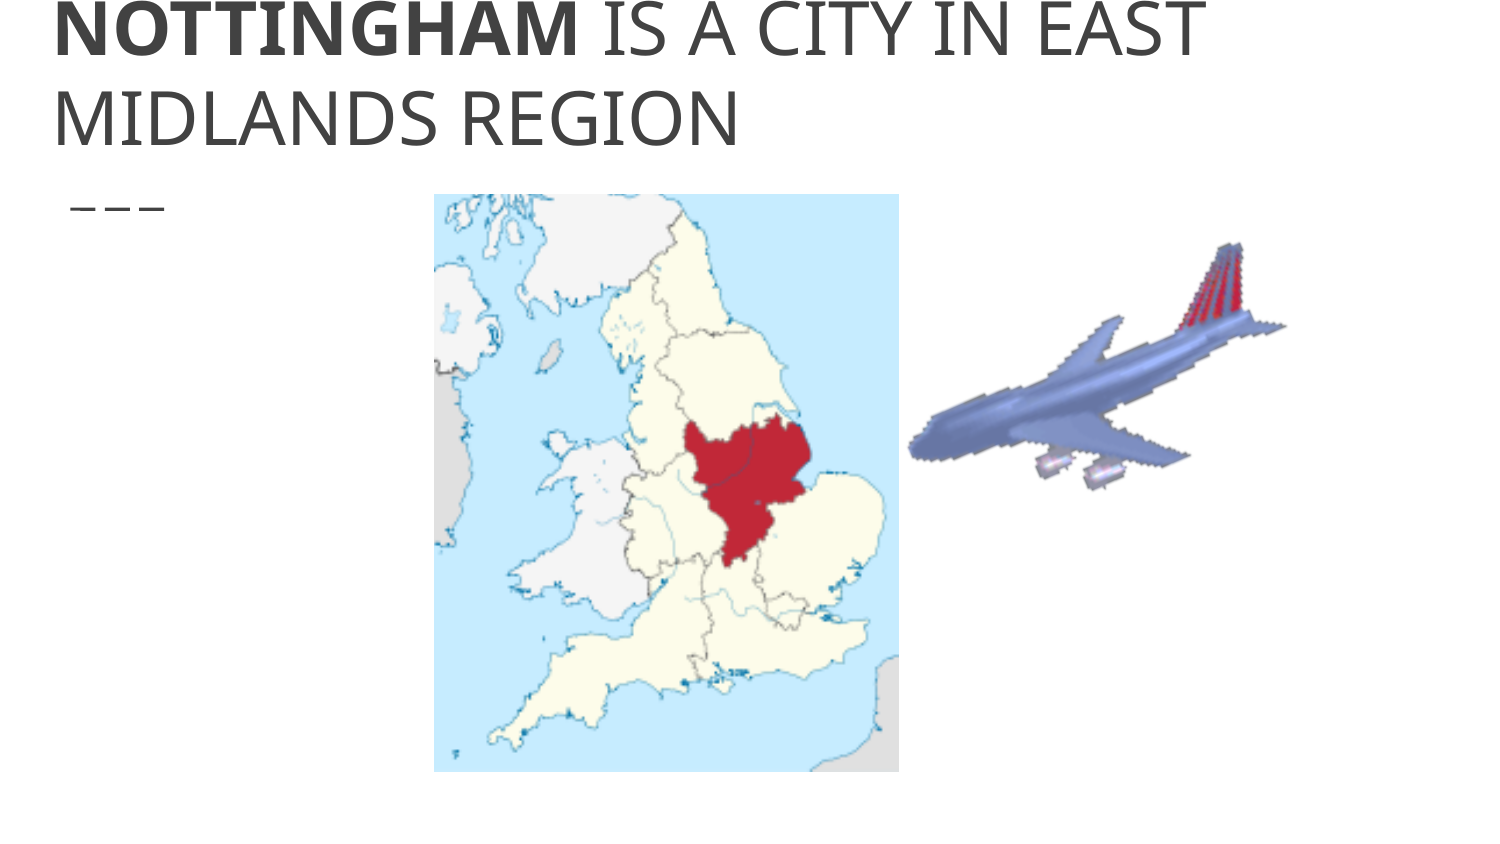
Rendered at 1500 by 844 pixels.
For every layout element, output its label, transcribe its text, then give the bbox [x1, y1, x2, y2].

picture [434, 116, 1344, 773]
title NOTTINGHAM IS A CITY IN EAST MIDLANDS REGION [36, 55, 1500, 176]
